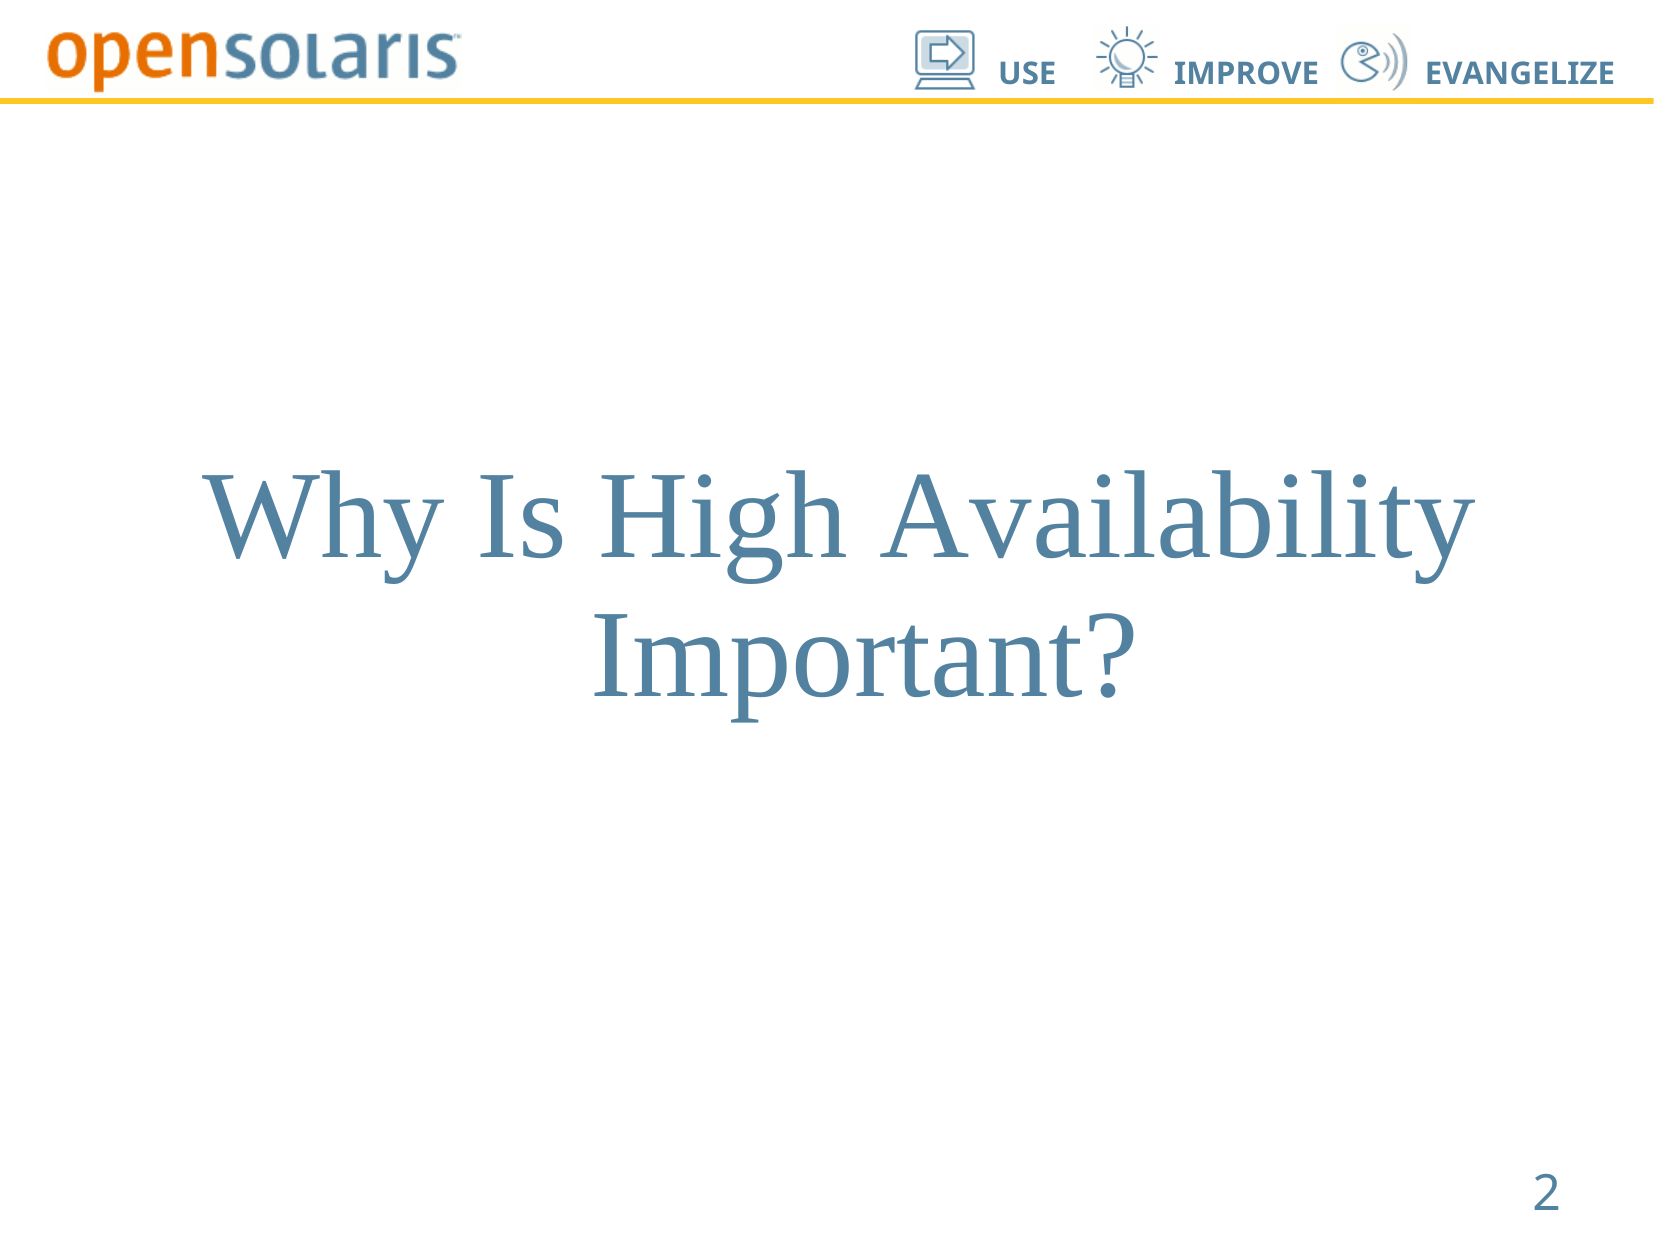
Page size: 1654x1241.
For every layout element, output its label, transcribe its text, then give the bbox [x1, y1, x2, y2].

picture [907, 22, 983, 98]
picture [1336, 24, 1412, 98]
picture [46, 31, 462, 94]
text_box Why Is High Availability Important? [25, 363, 1654, 807]
picture [1093, 23, 1161, 91]
